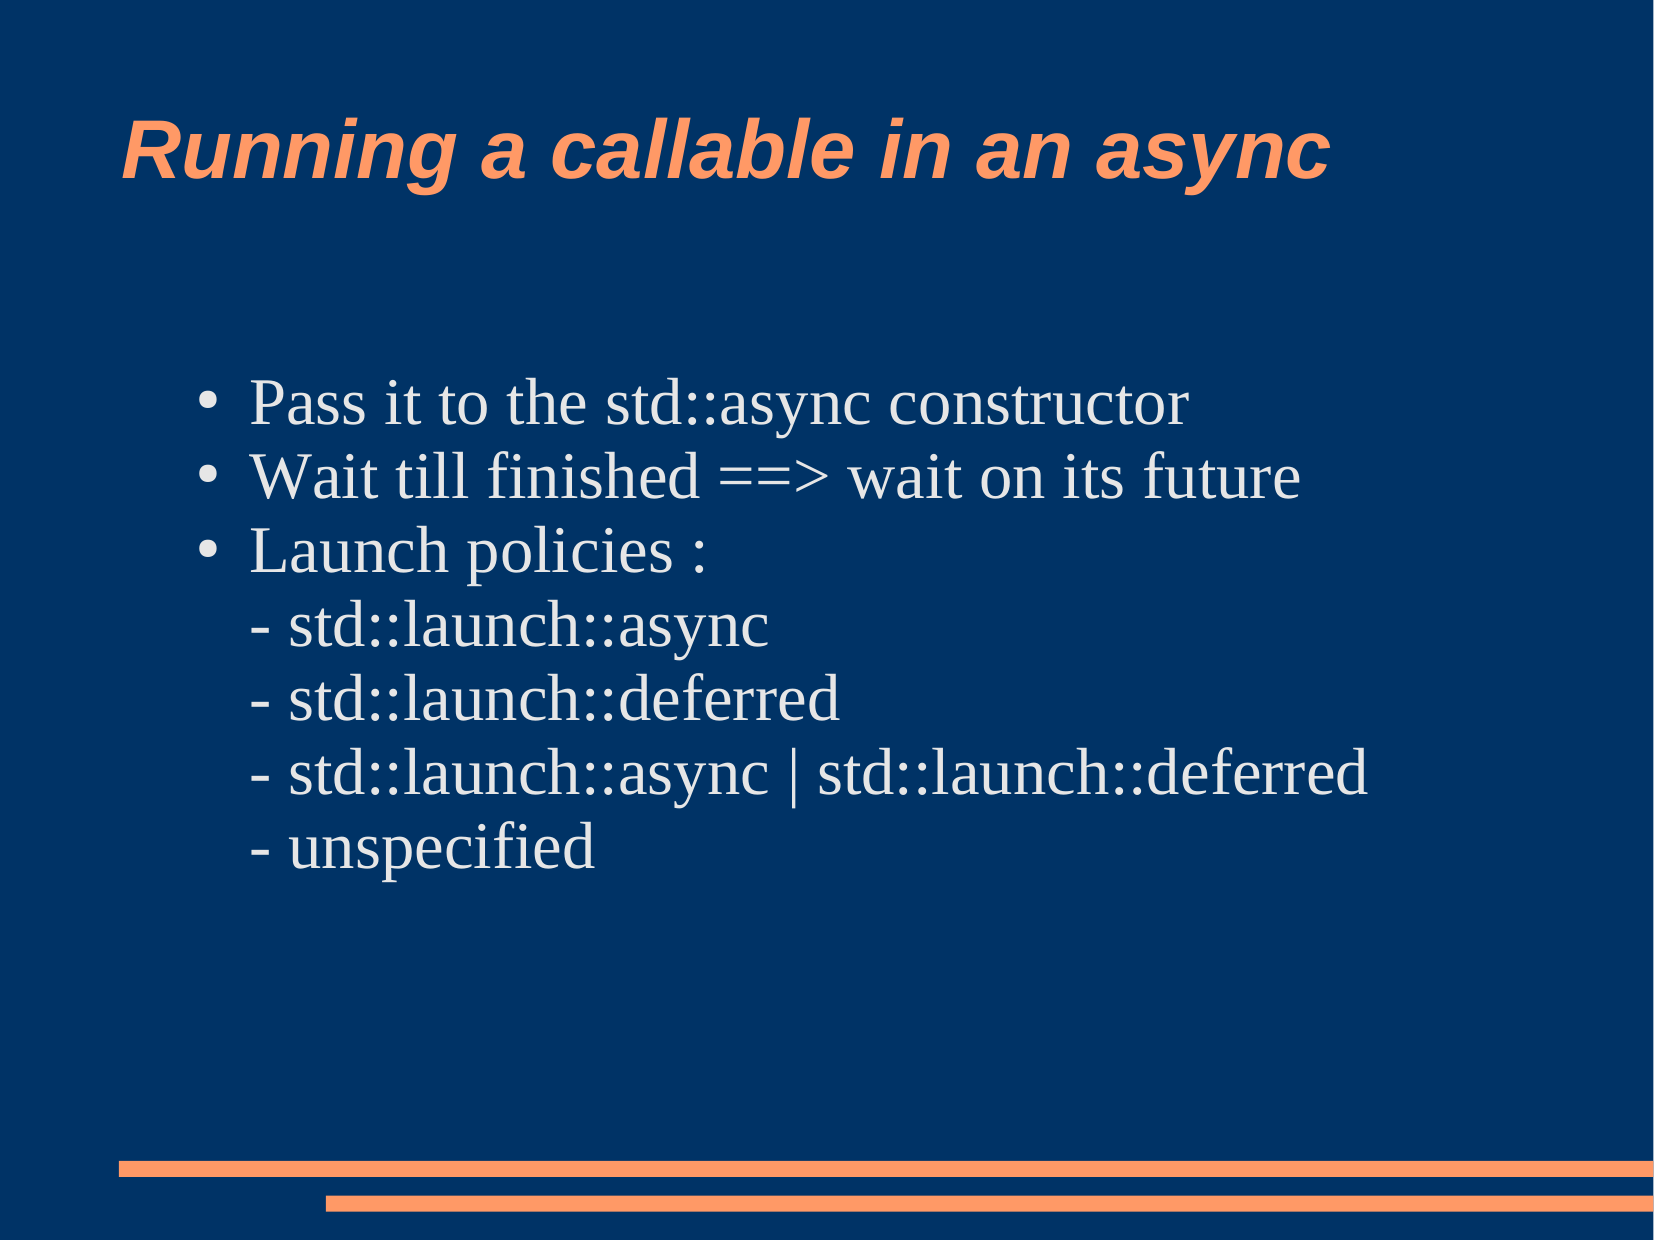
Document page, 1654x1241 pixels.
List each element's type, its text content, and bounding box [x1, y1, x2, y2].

list Pass it to the std::async constructor Wait till finished ==> wait on its future Launch policies : - std::launch::async - std::launch::deferred - std::launch::async | std::launch::deferred - unspecified [178, 364, 1570, 1147]
title Running a callable in an async [121, 46, 1534, 254]
